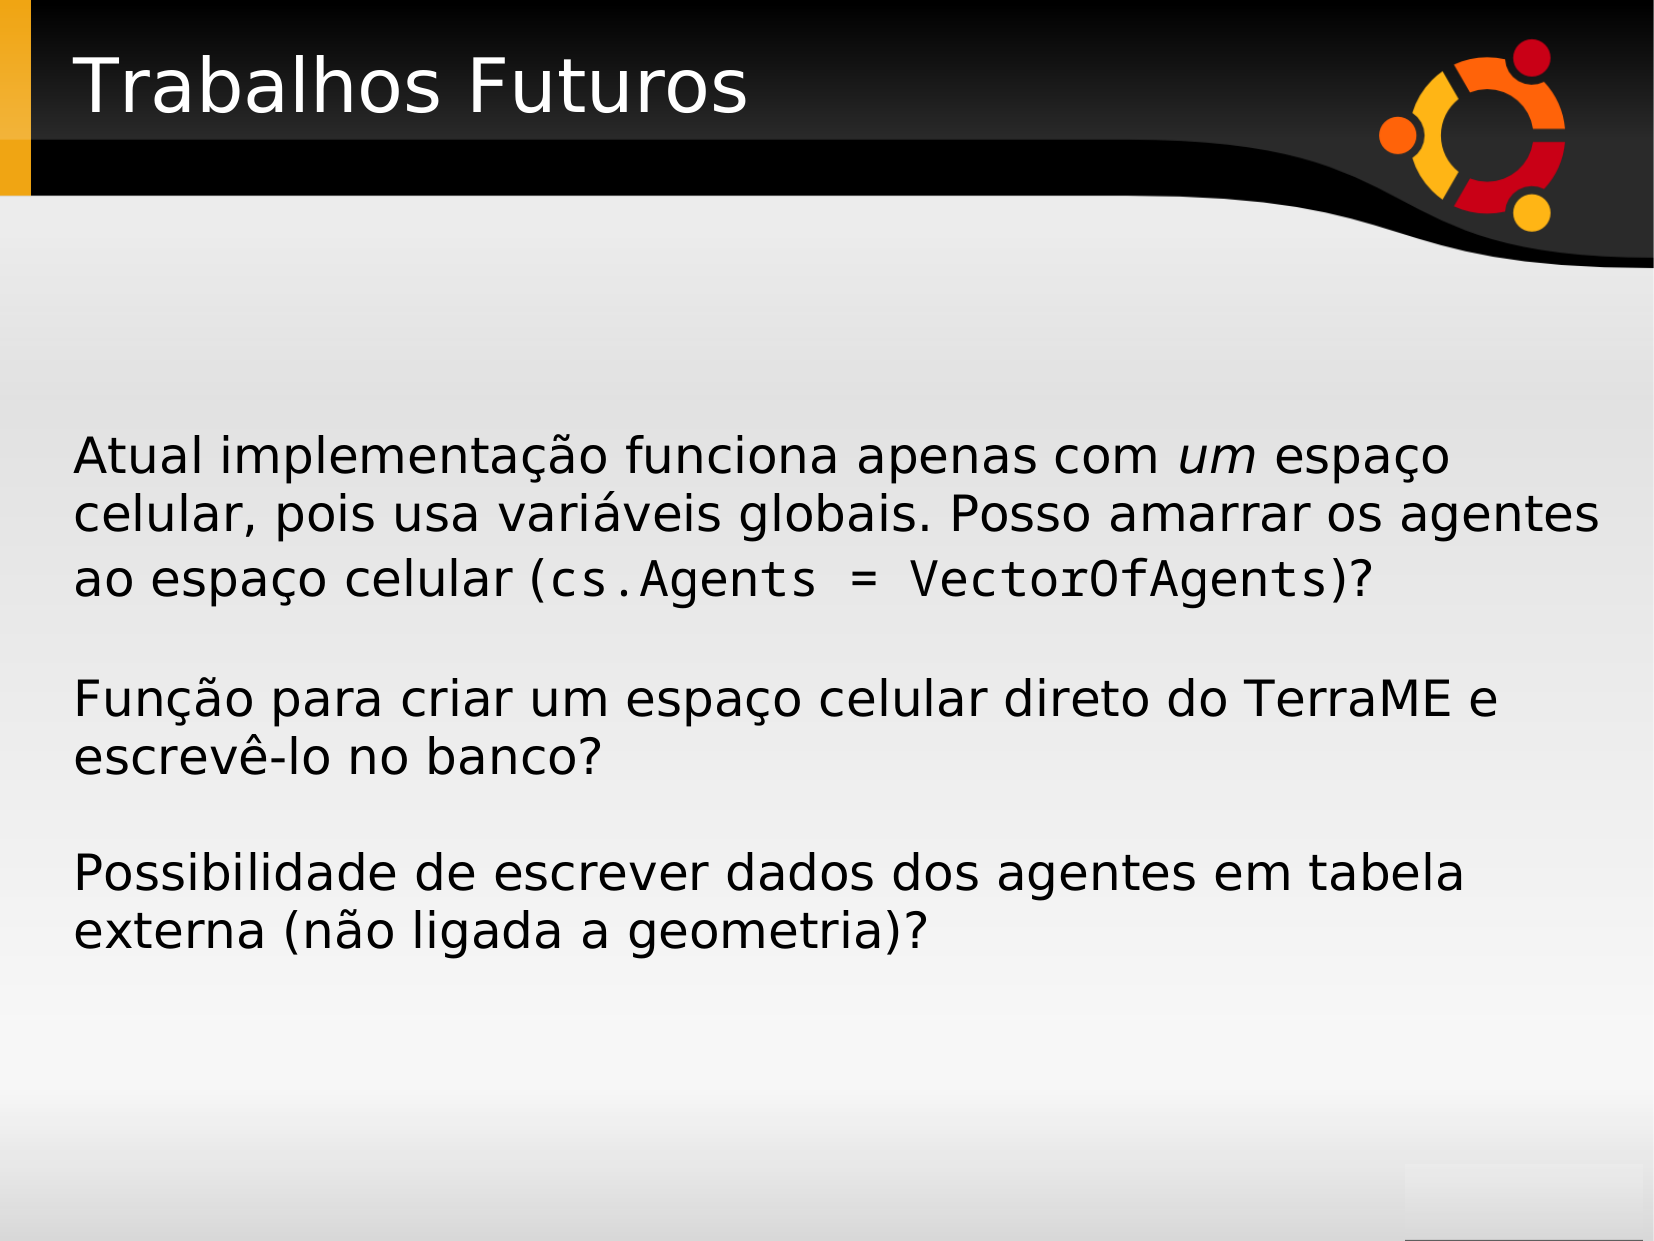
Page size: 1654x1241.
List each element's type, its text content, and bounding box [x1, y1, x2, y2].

text_box Trabalhos Futuros [59, 35, 1418, 138]
picture [0, 0, 1654, 1241]
text_box Atual implementação funciona apenas com um espaço celular, pois usa variáveis globais. Posso amarrar os agentes ao espaço celular (cs.Agents = VectorOfAgents)? Função para criar um espaço celular direto do TerraME e escrevê-lo no banco? Possibilidade de escrever dados dos agentes em tabela externa (não ligada a geometria)? [59, 419, 1625, 1020]
